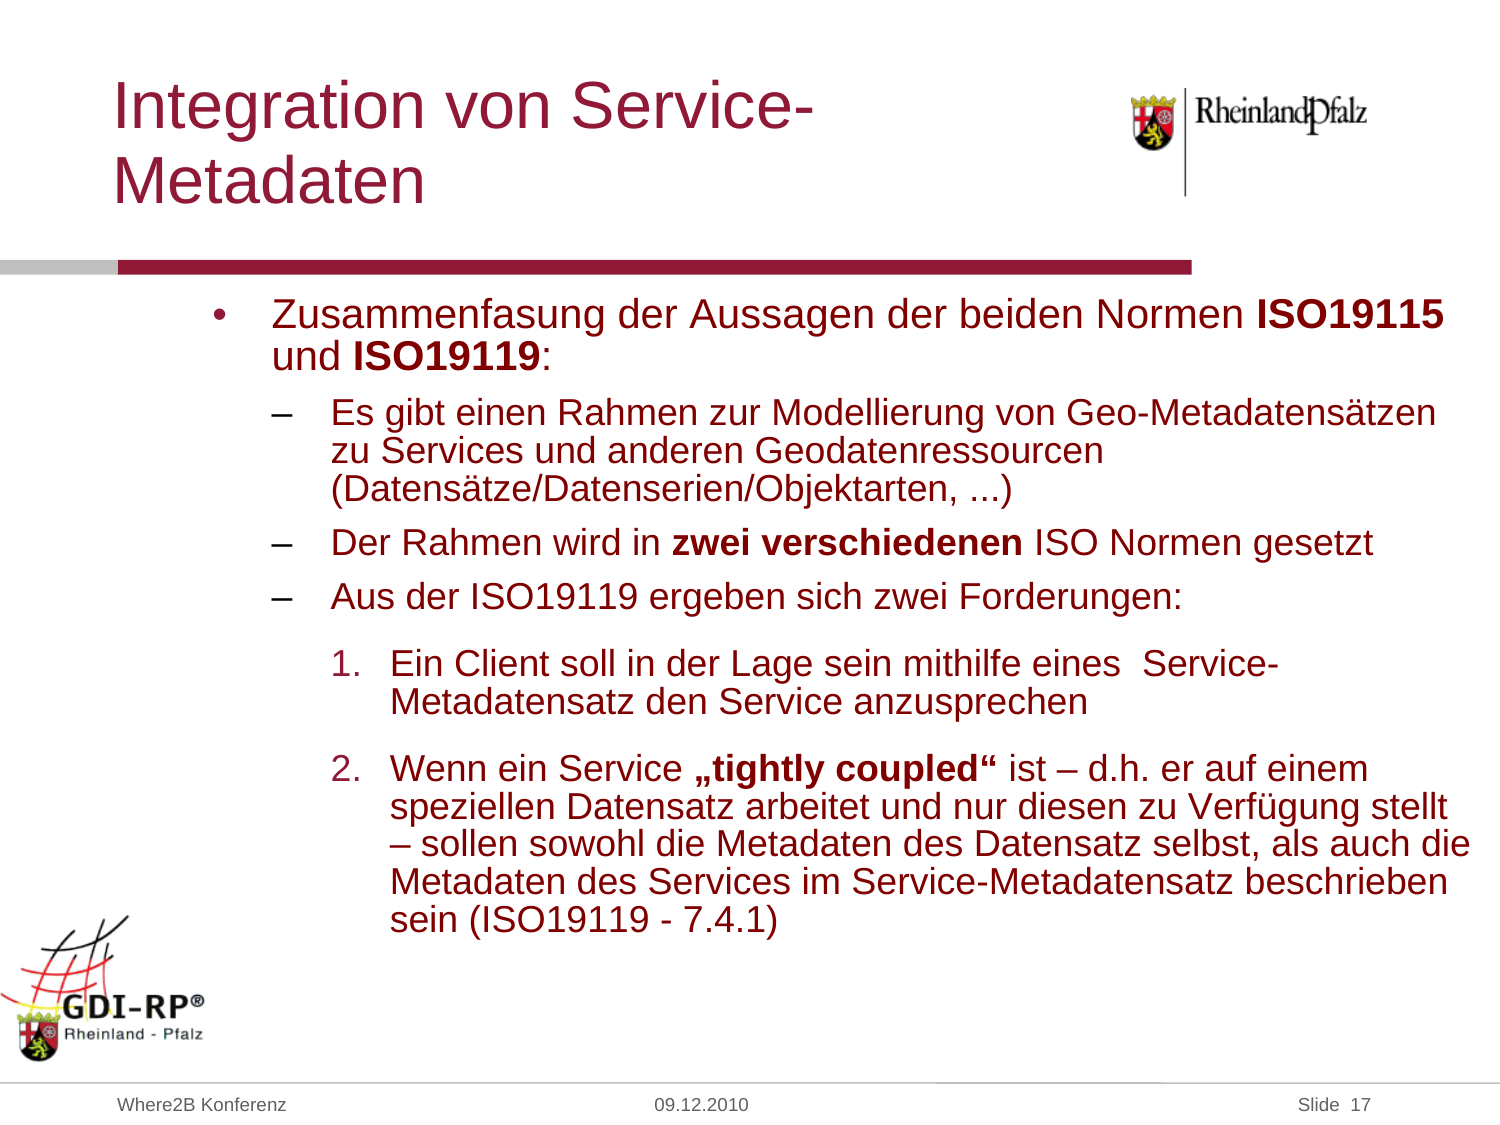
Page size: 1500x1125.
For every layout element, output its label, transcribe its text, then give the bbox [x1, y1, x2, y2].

picture [0, 915, 207, 1063]
list Zusammenfasung der Aussagen der beiden Normen ISO19115 und ISO19119: Es gibt einen Rahmen zur Modellierung von Geo-Metadatensätzen zu Services und anderen Geodatenressourcen (Datensätze/Datenserien/Objektarten, ...) Der Rahmen wird in zwei verschiedenen ISO Normen gesetzt Aus der ISO19119 ergeben sich zwei Forderungen: Ein Client soll in der Lage sein mithilfe eines Service-Metadatensatz den Service anzusprechen Wenn ein Service „tightly coupled“ ist – d.h. er auf einem speziellen Datensatz arbeitet und nur diesen zu Verfügung stellt – sollen sowohl die Metadaten des Datensatz selbst, als auch die Metadaten des Services im Service-Metadatensatz beschrieben sein (ISO19119 - 7.4.1) [212, 295, 1477, 1004]
picture [1131, 88, 1447, 198]
title Integration von Service-Metadaten [112, 63, 1071, 224]
